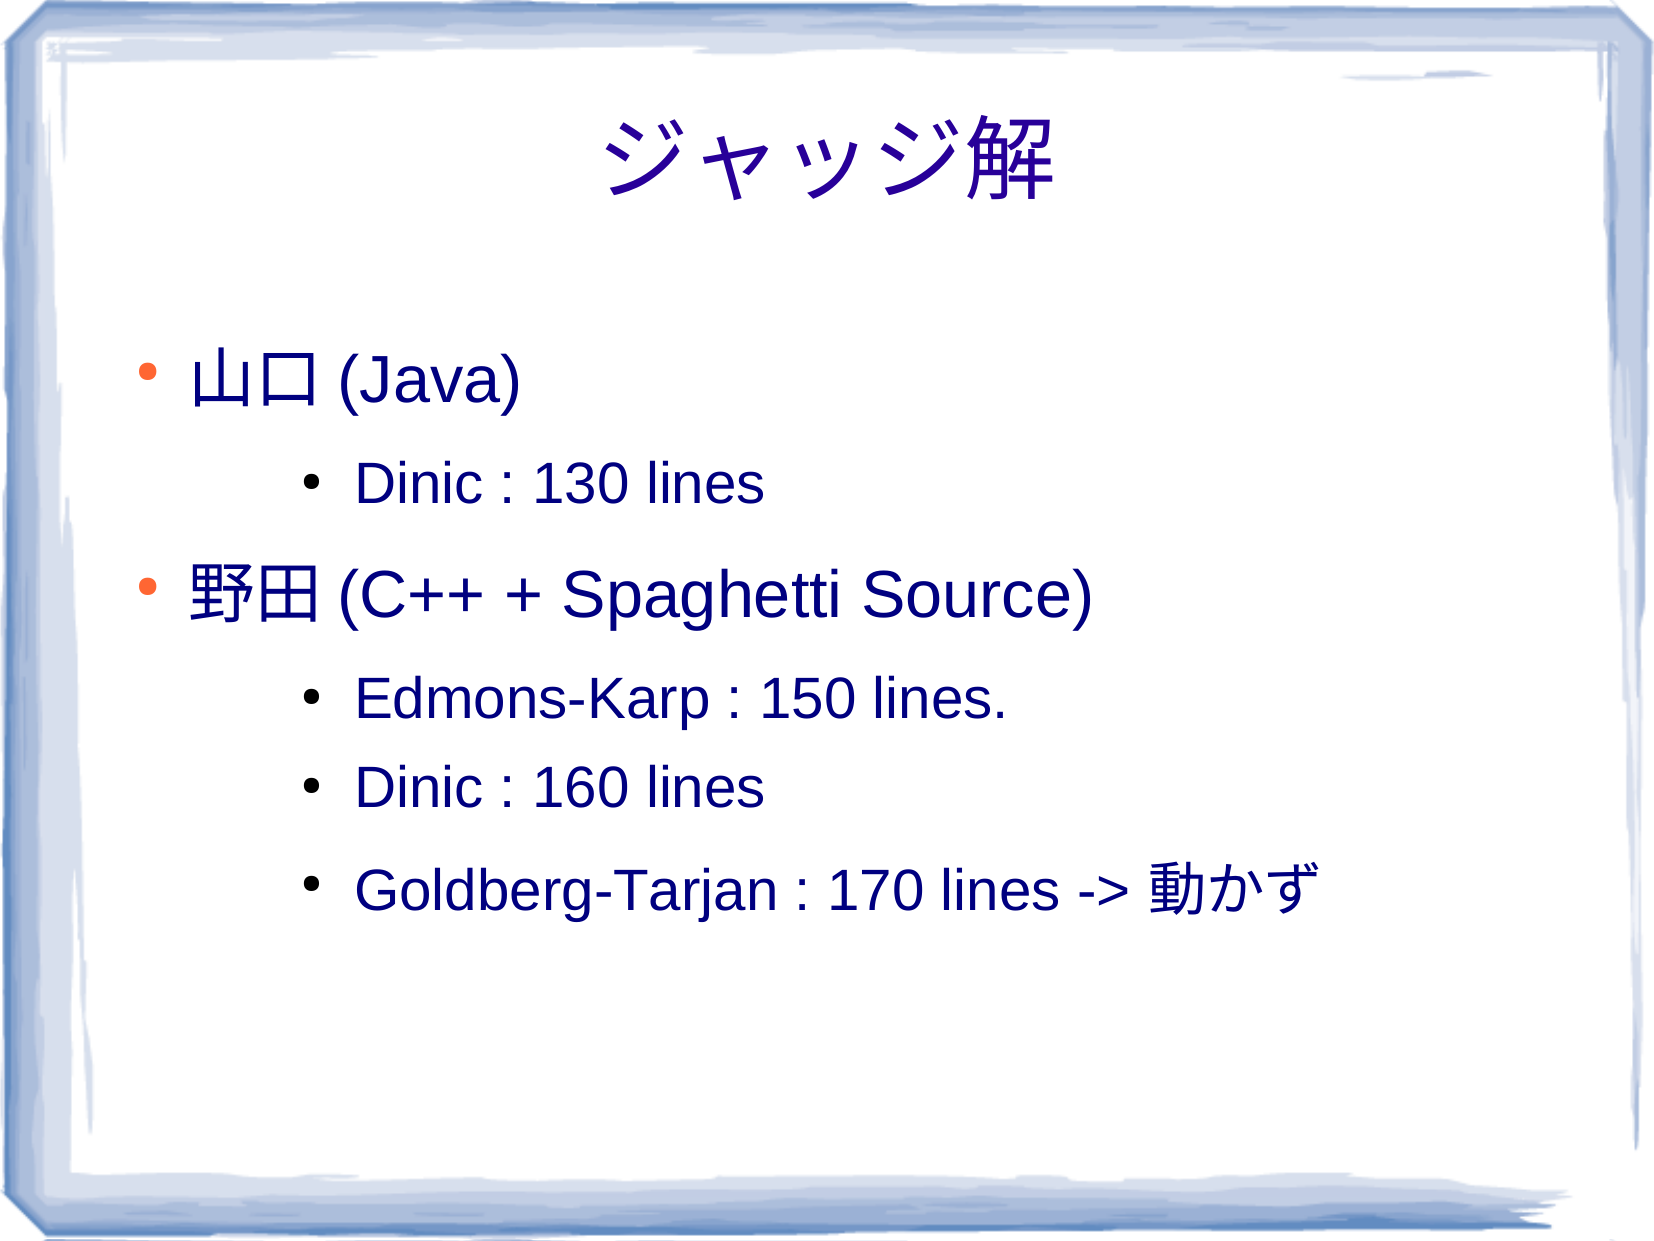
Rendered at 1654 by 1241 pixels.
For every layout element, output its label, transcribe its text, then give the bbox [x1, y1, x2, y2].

list 山口 (Java) Dinic : 130 lines 野田 (C++ + Spaghetti Source) Edmons-Karp : 150 lines. Dinic : 160 lines Goldberg-Tarjan : 170 lines -> 動かず [118, 324, 1571, 1144]
picture [0, 0, 1654, 1241]
title ジャッジ解 [82, 49, 1571, 257]
